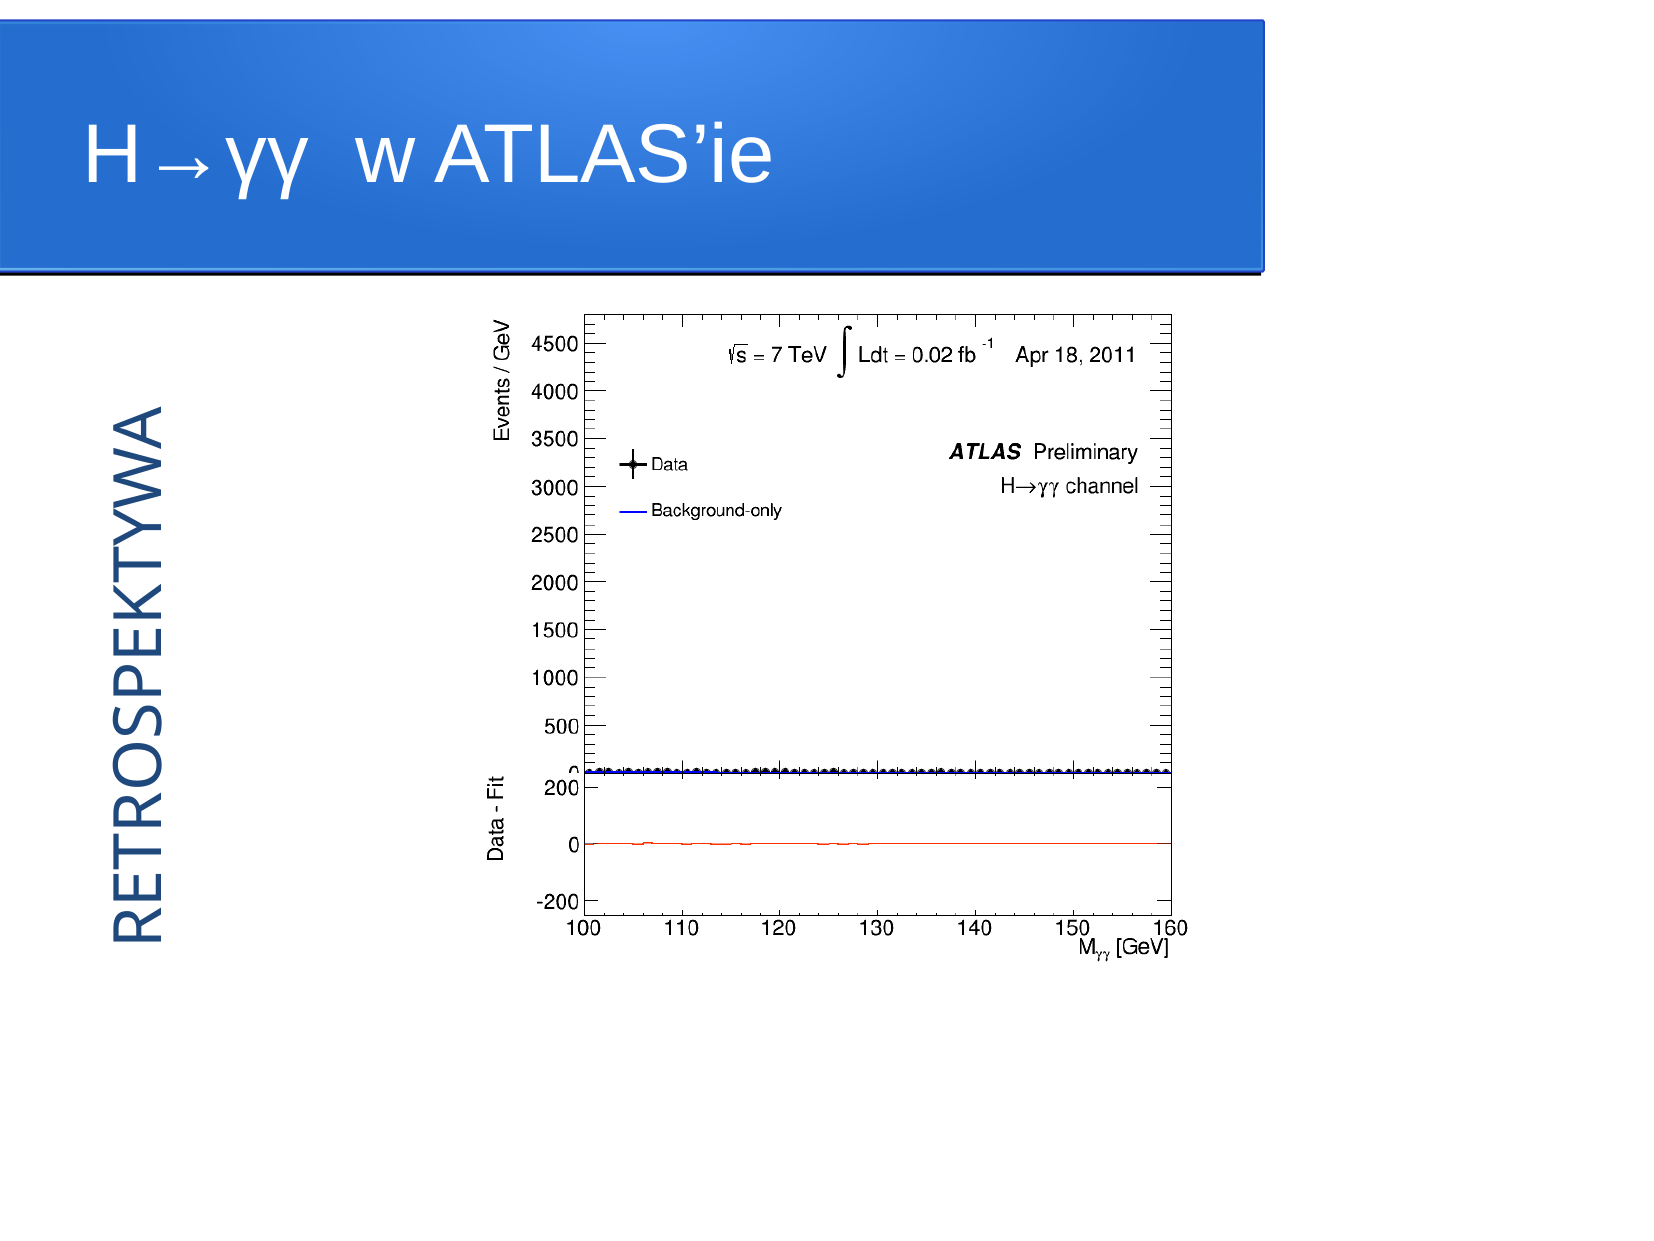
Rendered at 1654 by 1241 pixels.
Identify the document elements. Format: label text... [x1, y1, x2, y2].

text_box RETROSPEKTYWA [87, 391, 182, 964]
title H→γγ w ATLAS’ie [82, 100, 1250, 206]
picture [465, 290, 1208, 1010]
